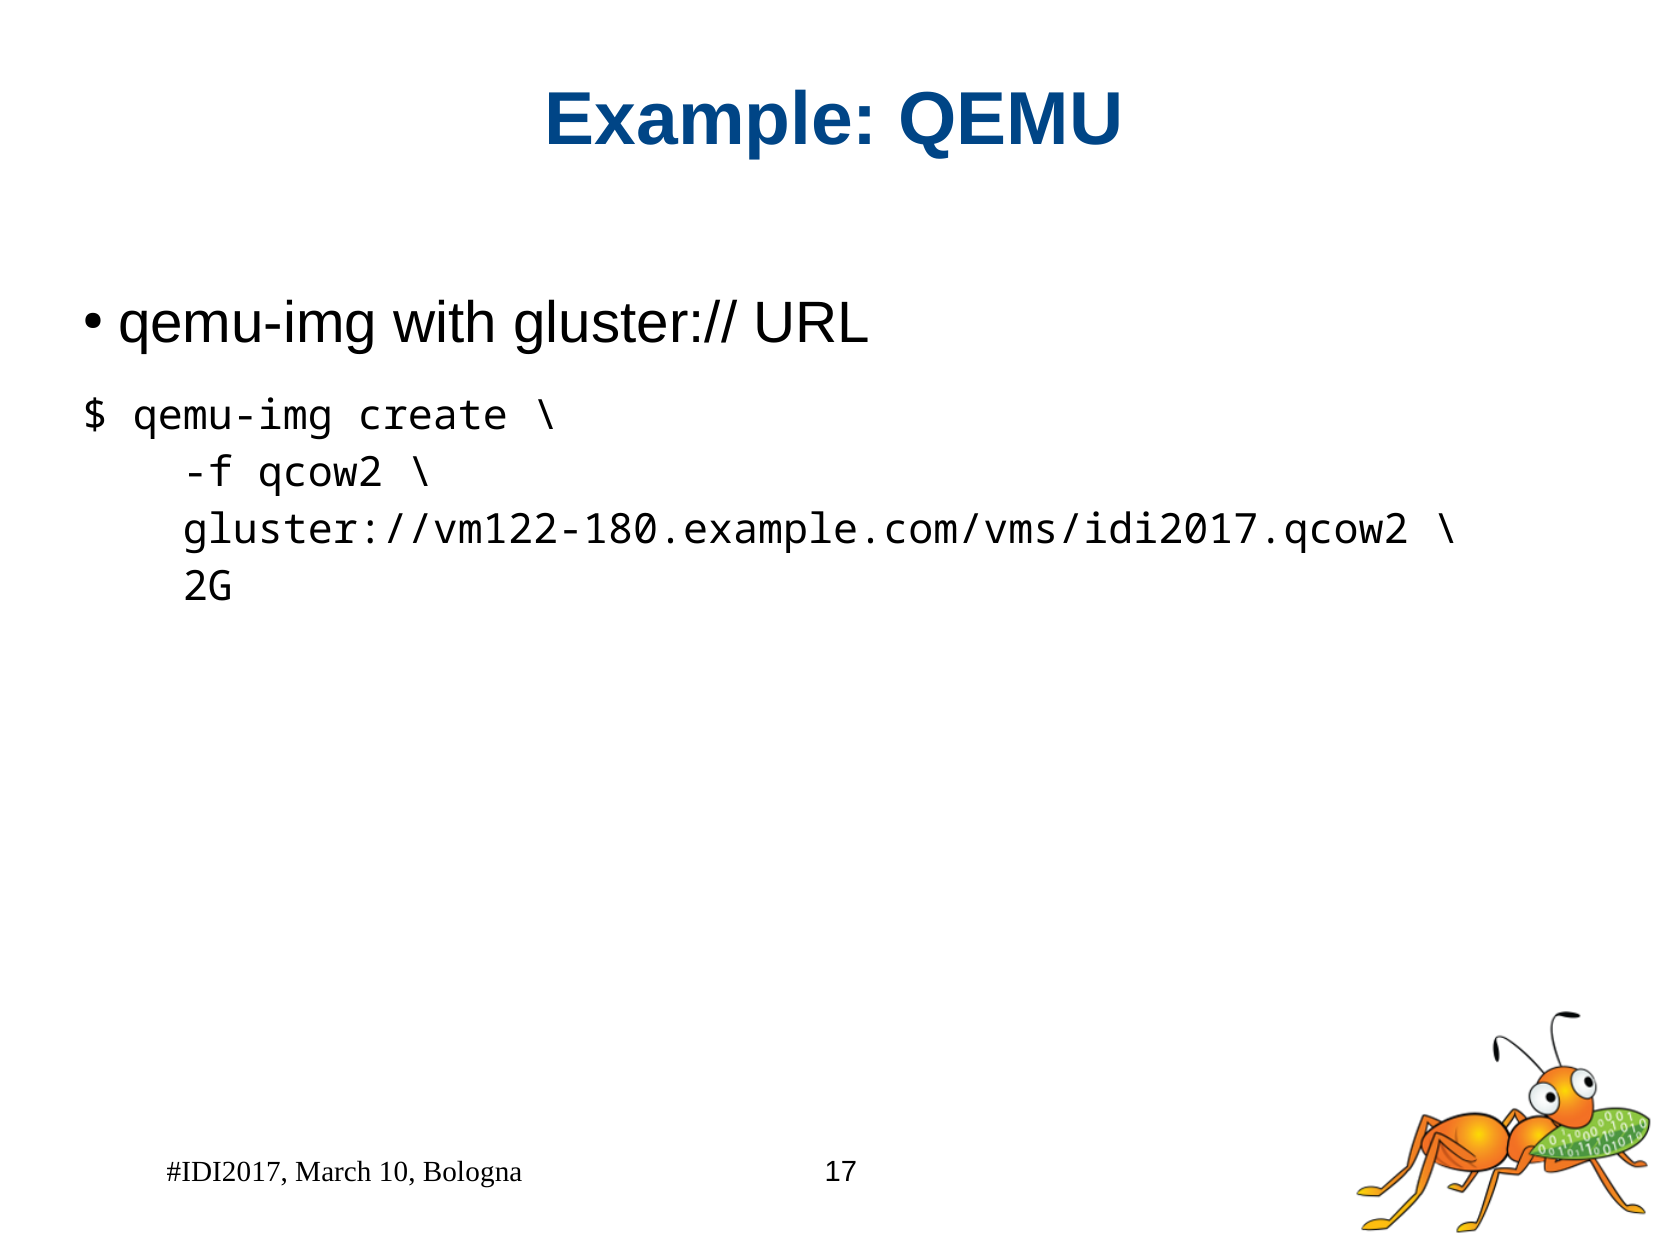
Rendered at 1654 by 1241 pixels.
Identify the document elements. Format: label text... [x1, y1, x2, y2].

list qemu-img with gluster:// URL $ qemu-img create \ -f qcow2 \ gluster://vm122-180.example.com/vms/idi2017.qcow2 \ 2G [82, 290, 1571, 1010]
title Example: QEMU [90, 15, 1579, 223]
picture [1353, 1009, 1654, 1235]
